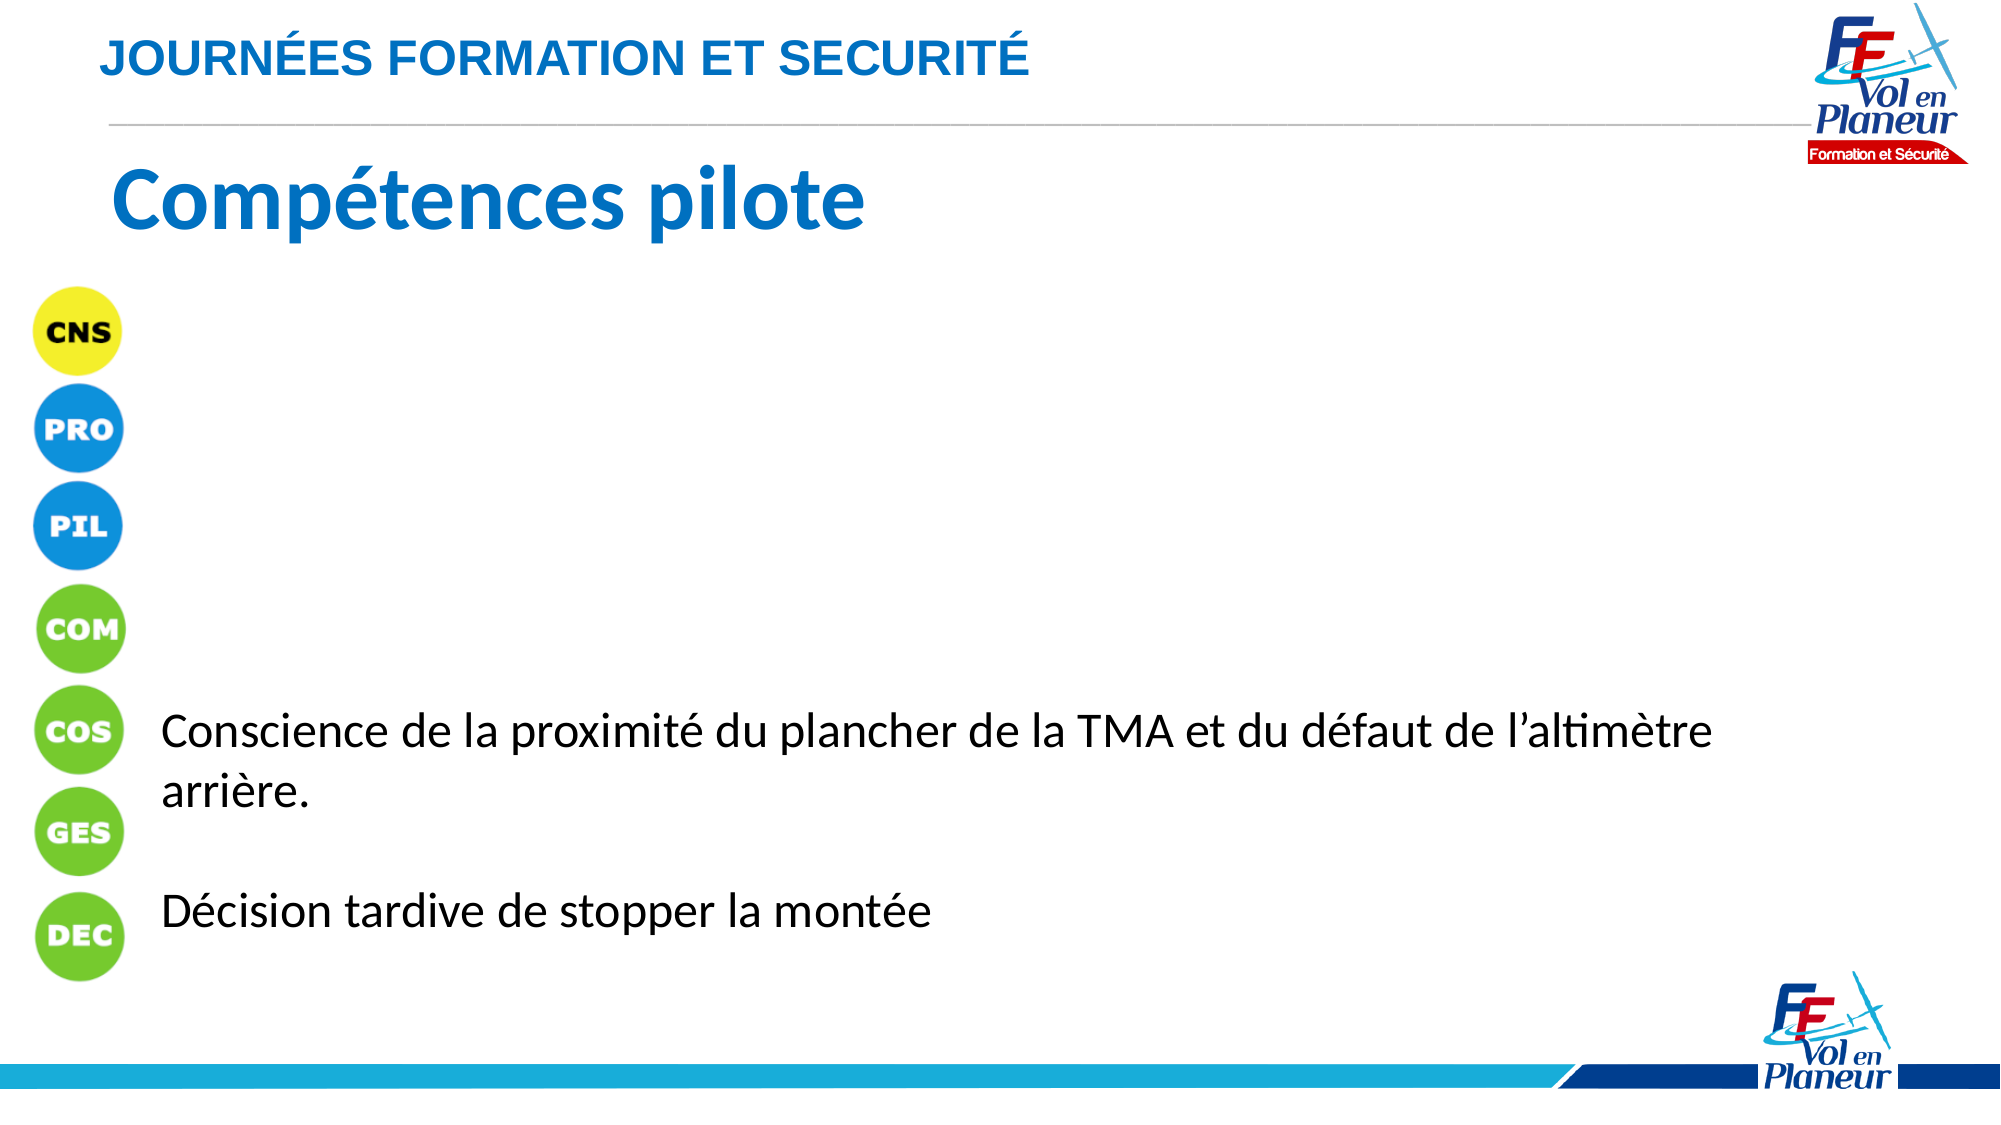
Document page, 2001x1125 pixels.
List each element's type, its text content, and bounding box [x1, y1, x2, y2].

picture [0, 268, 2000, 1125]
picture [1759, 2, 2000, 165]
list JOURNÉES FORMATION ET SECURITÉ [70, 24, 1547, 93]
text_box Conscience de la proximité du plancher de la TMA et du défaut de l’altimètre arrière. Décision tardive de stopper la montée [152, 277, 1794, 945]
text_box Compétences pilote [97, 130, 1794, 255]
